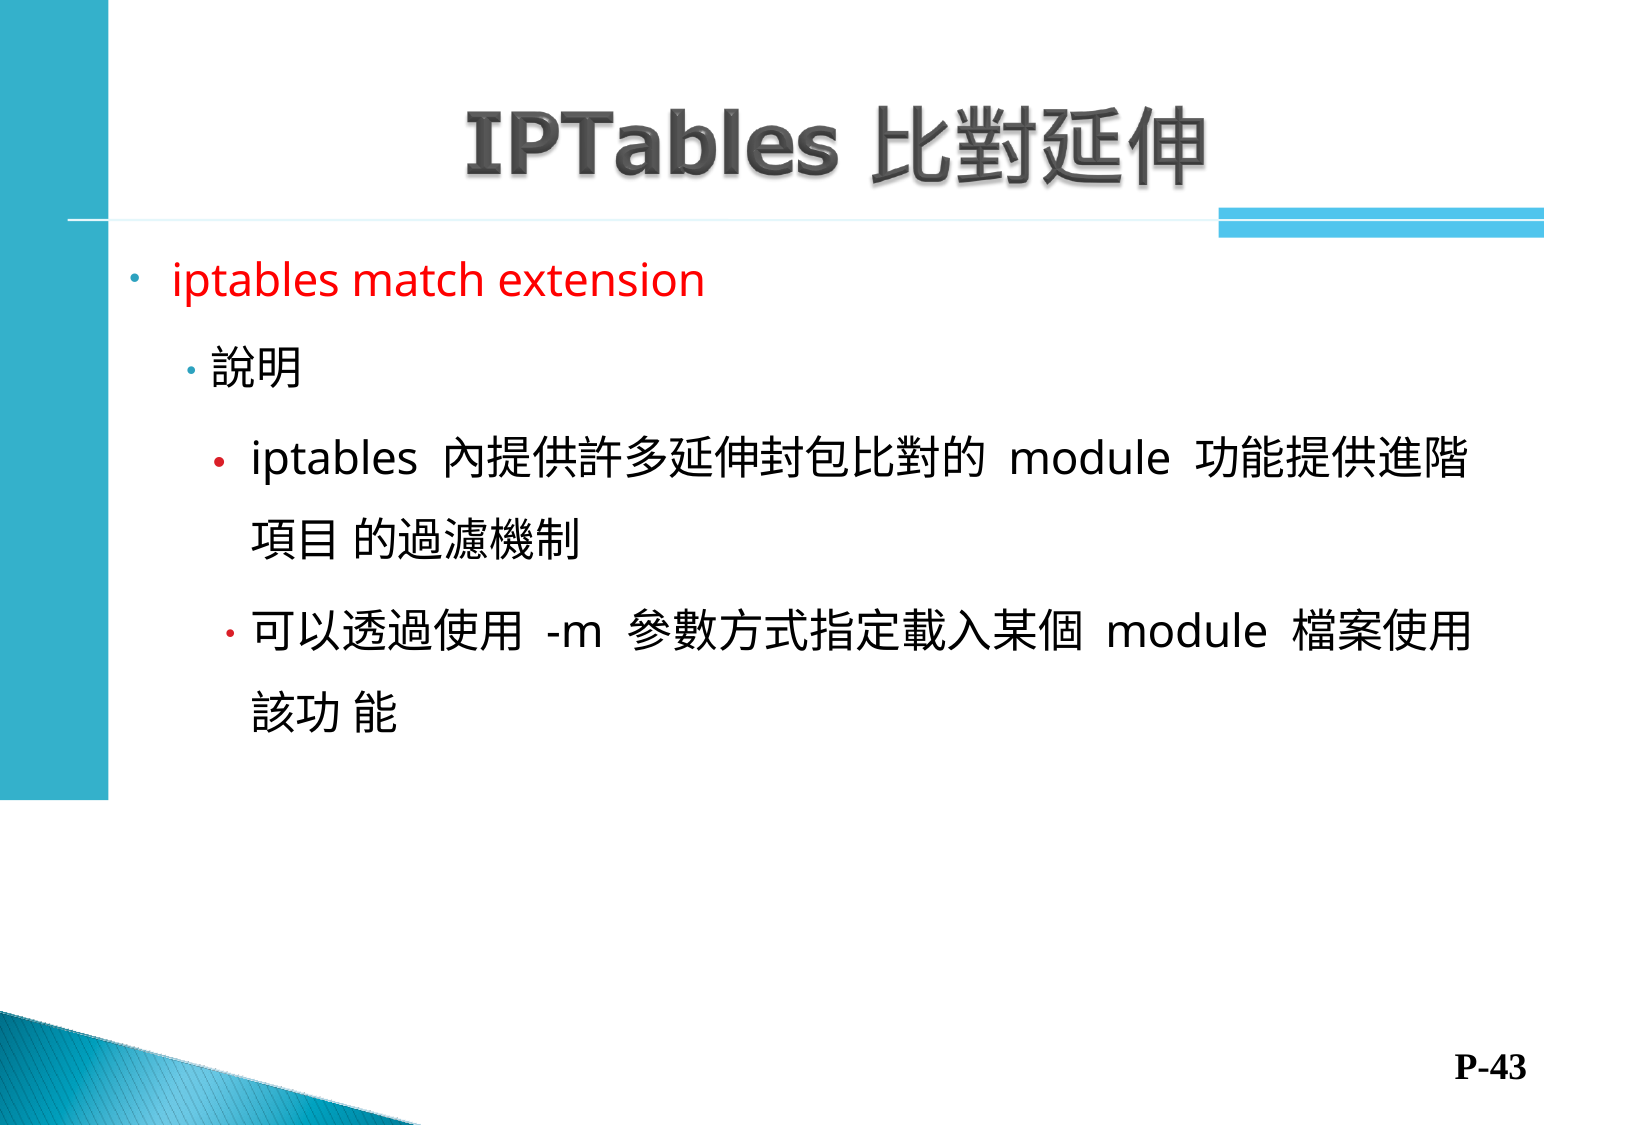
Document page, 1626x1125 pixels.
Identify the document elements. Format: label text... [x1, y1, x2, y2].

text_box P-16 [1452, 1042, 1532, 1090]
text_box [453, 81, 1218, 203]
text_box iptables match extension • 說明 • iptables 內提供許多延伸封包比對的 module 功能提供進階項目 的過濾機制 • 可以透過使用 -m 參數方式指定載入某個 module 檔案使用該功 能 [125, 250, 1517, 741]
